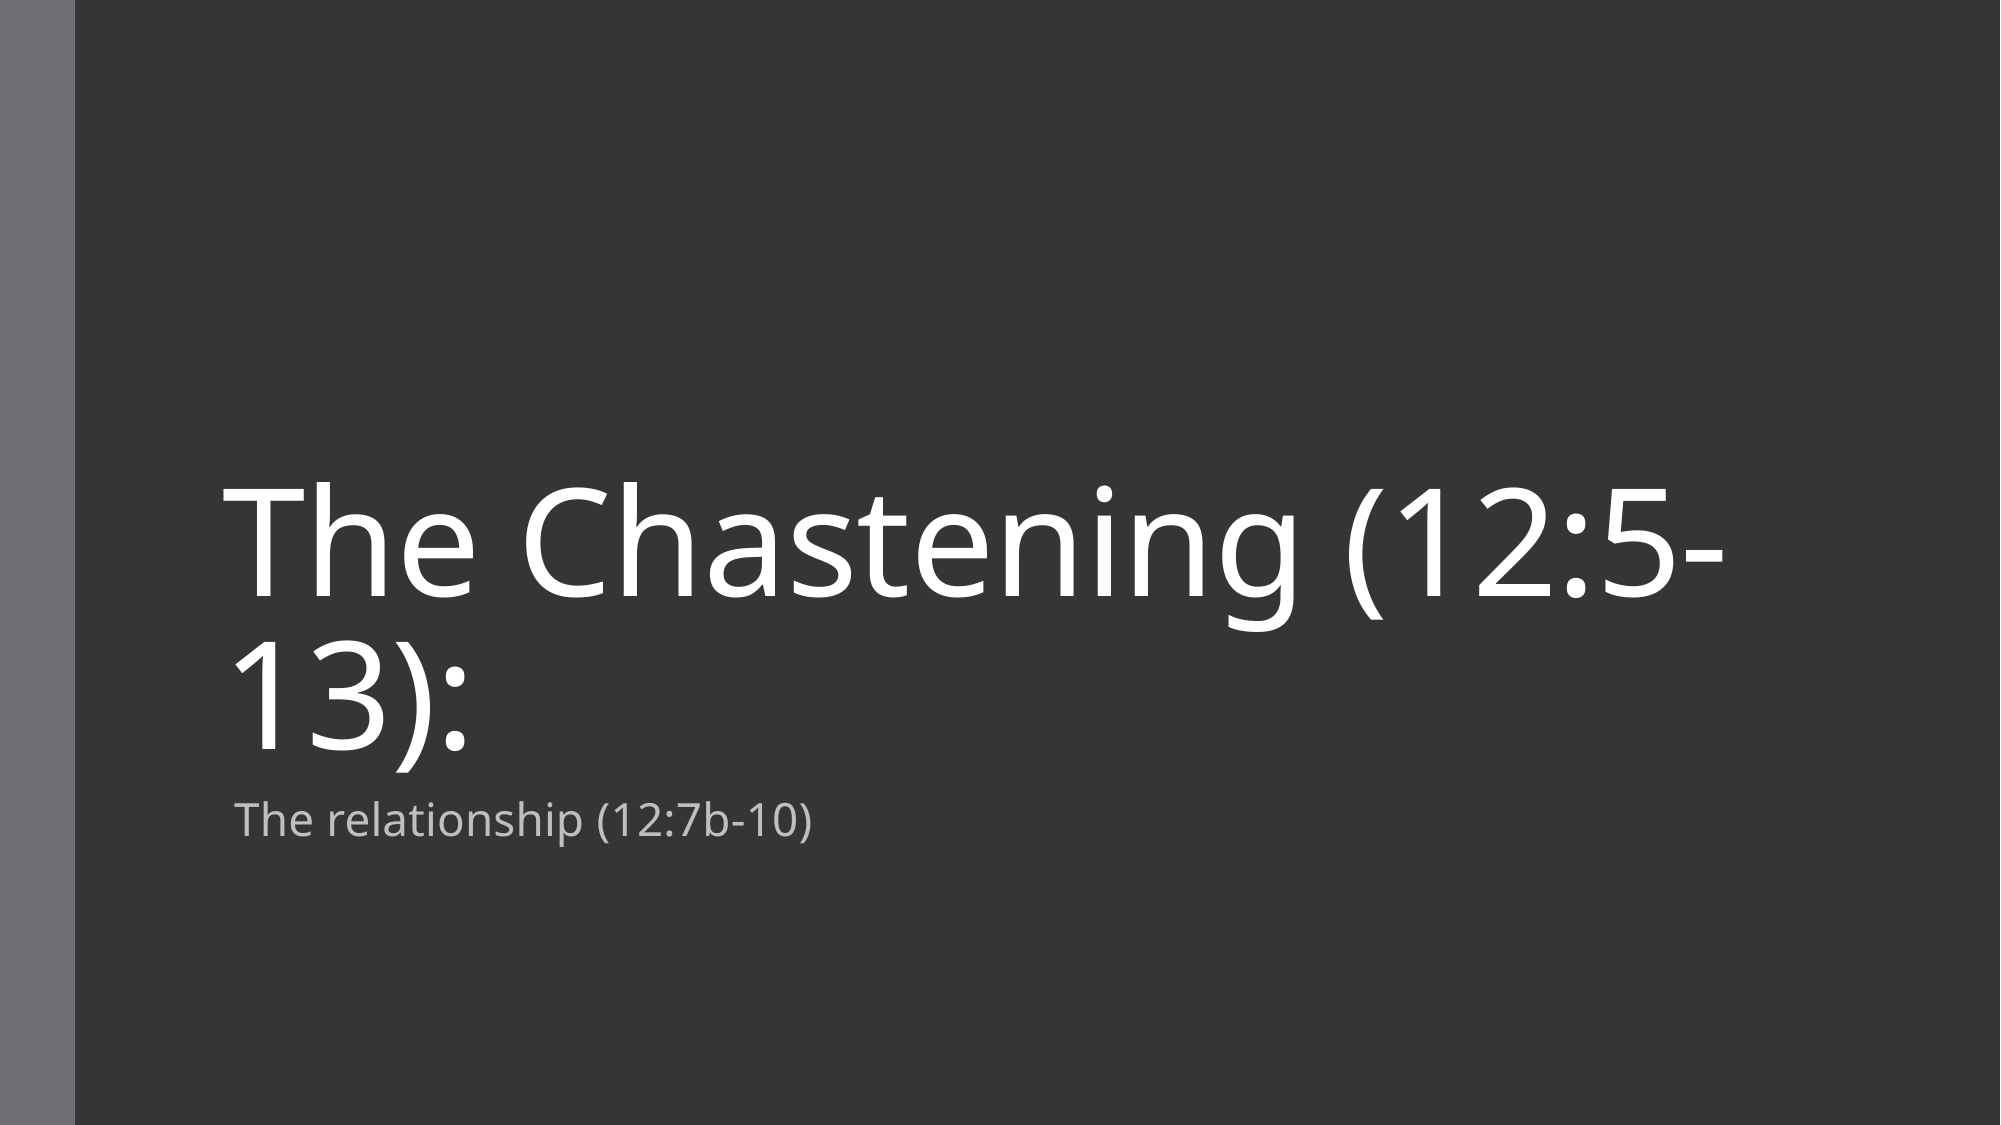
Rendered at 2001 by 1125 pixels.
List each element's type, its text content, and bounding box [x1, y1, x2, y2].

title The Chastening (12:5-13): [206, 124, 1752, 787]
subtitle The relationship (12:7b-10) [206, 787, 1752, 1066]
